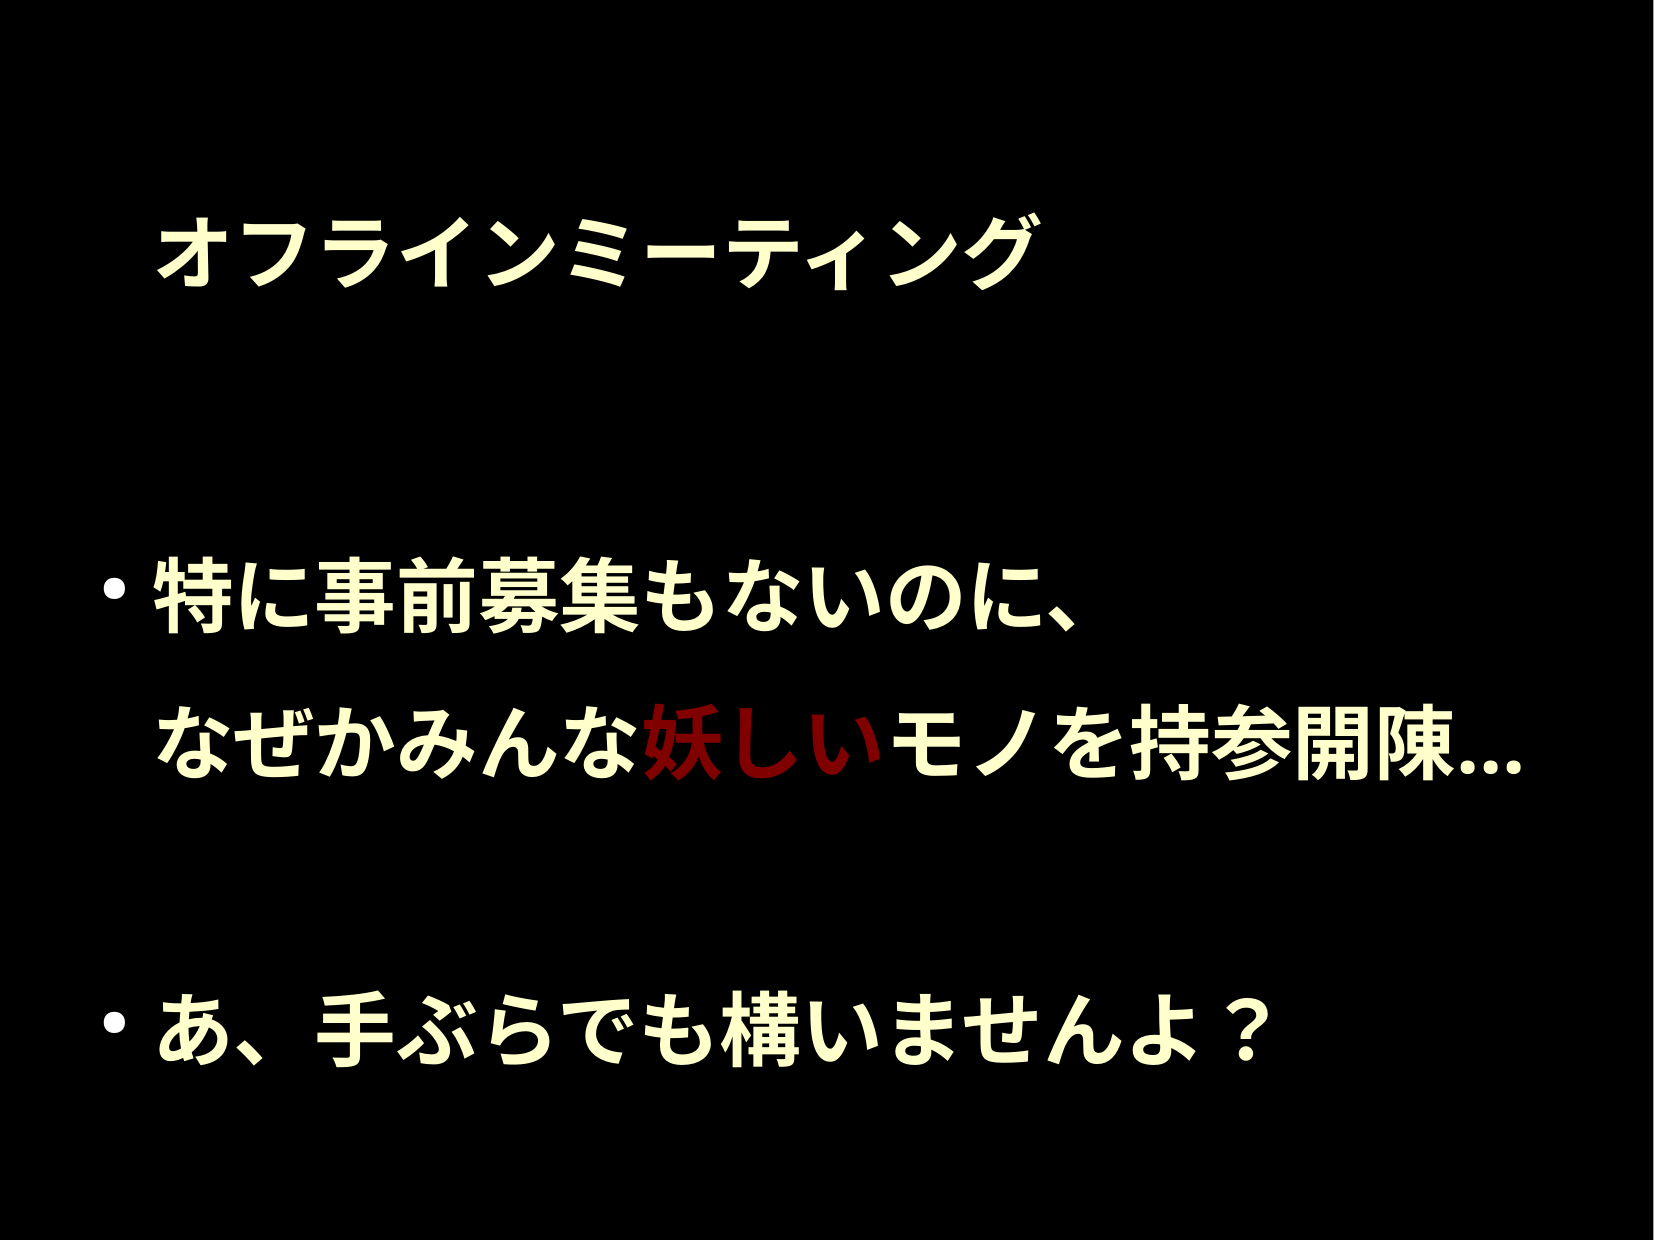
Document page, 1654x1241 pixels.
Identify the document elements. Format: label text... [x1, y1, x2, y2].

list オフラインミーティング 特に事前募集もないのに、 なぜかみんな妖しいモノを持参開陳... あ、手ぶらでも構いませんよ？ [82, 49, 1538, 1205]
